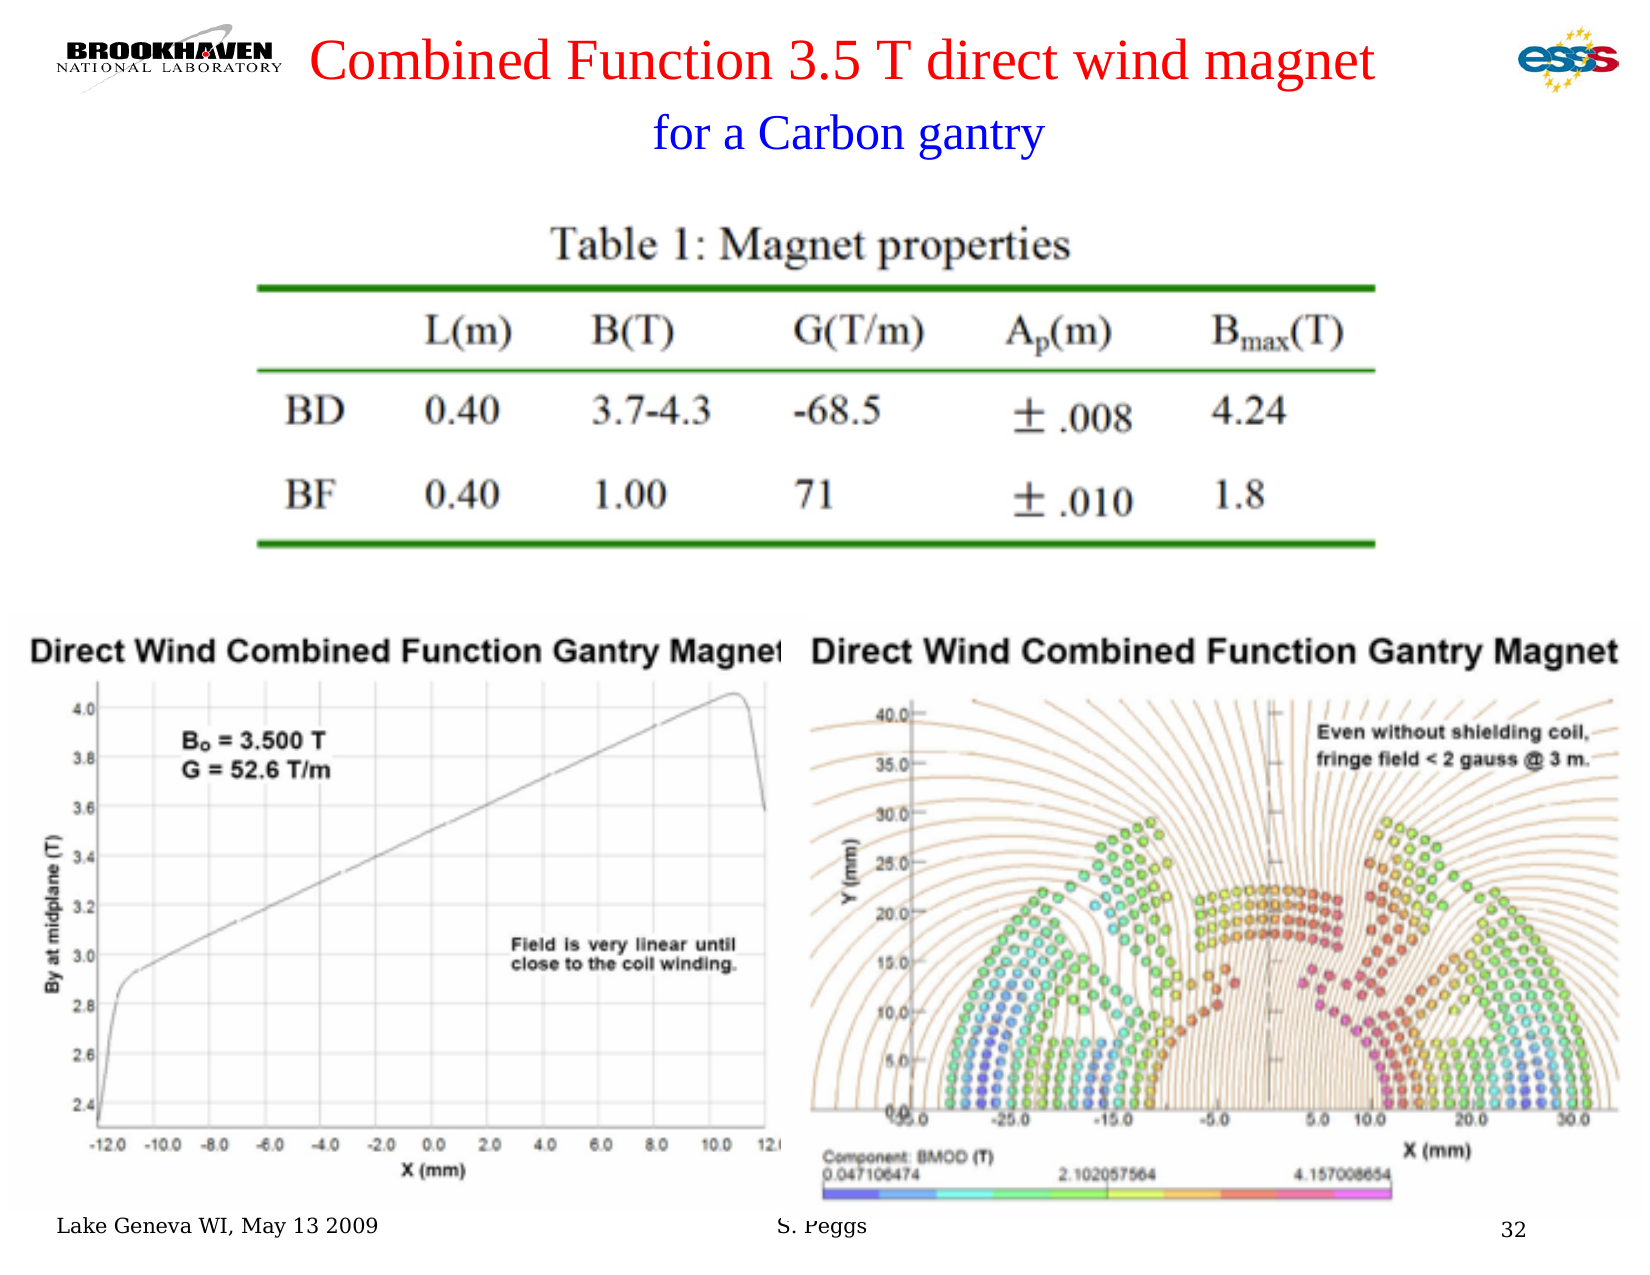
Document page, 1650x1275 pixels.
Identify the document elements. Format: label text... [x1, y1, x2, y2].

picture [225, 203, 1426, 582]
picture [8, 611, 1644, 1221]
text_box Combined Function 3.5 T direct wind magnet for a Carbon gantry [56, 24, 1629, 161]
